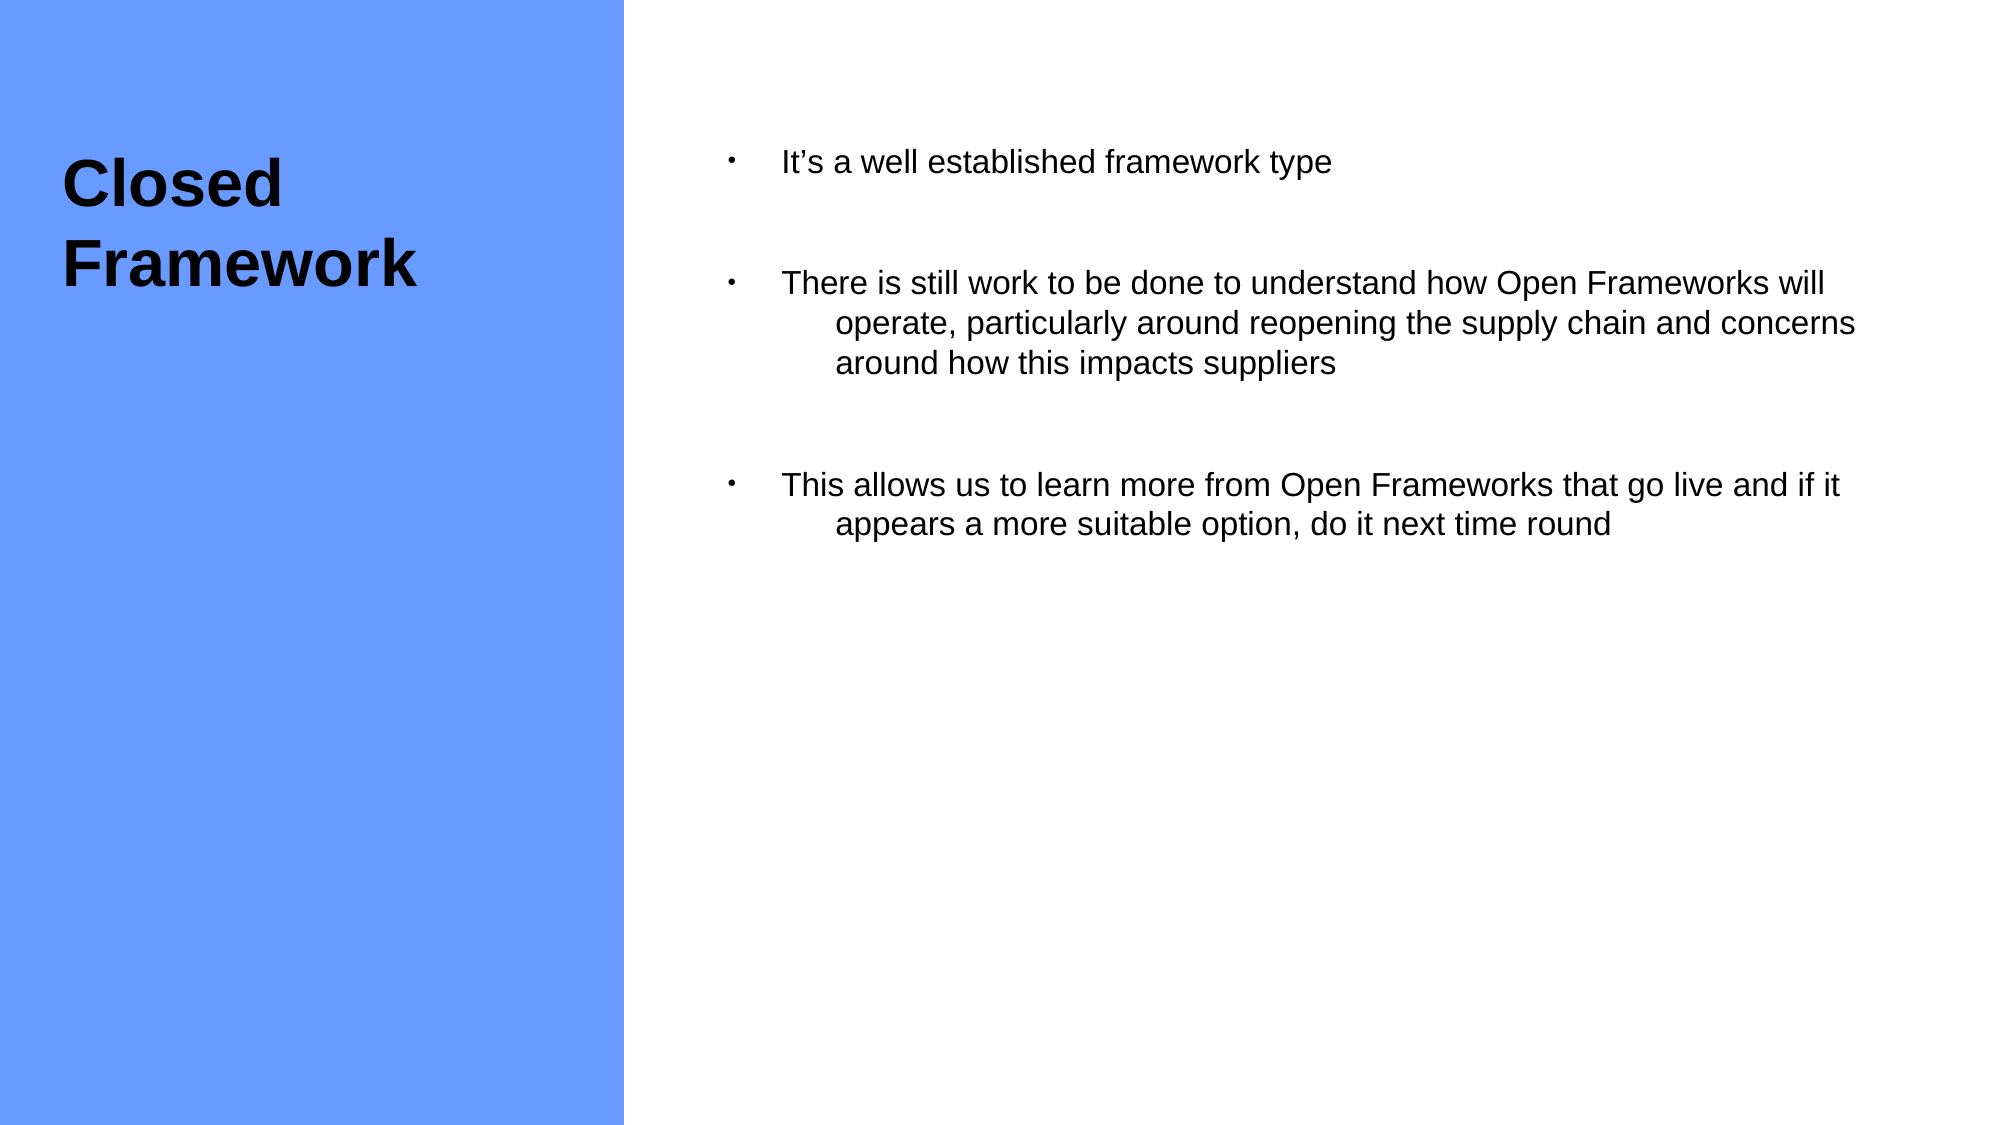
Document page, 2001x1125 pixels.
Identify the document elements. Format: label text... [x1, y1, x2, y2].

title Closed Framework [62, 139, 564, 279]
title It’s a well established framework type There is still work to be done to understand how Open Frameworks will operate, particularly around reopening the supply chain and concerns around how this impacts suppliers This allows us to learn more from Open Frameworks that go live and if it appears a more suitable option, do it next time round [685, 139, 1876, 935]
